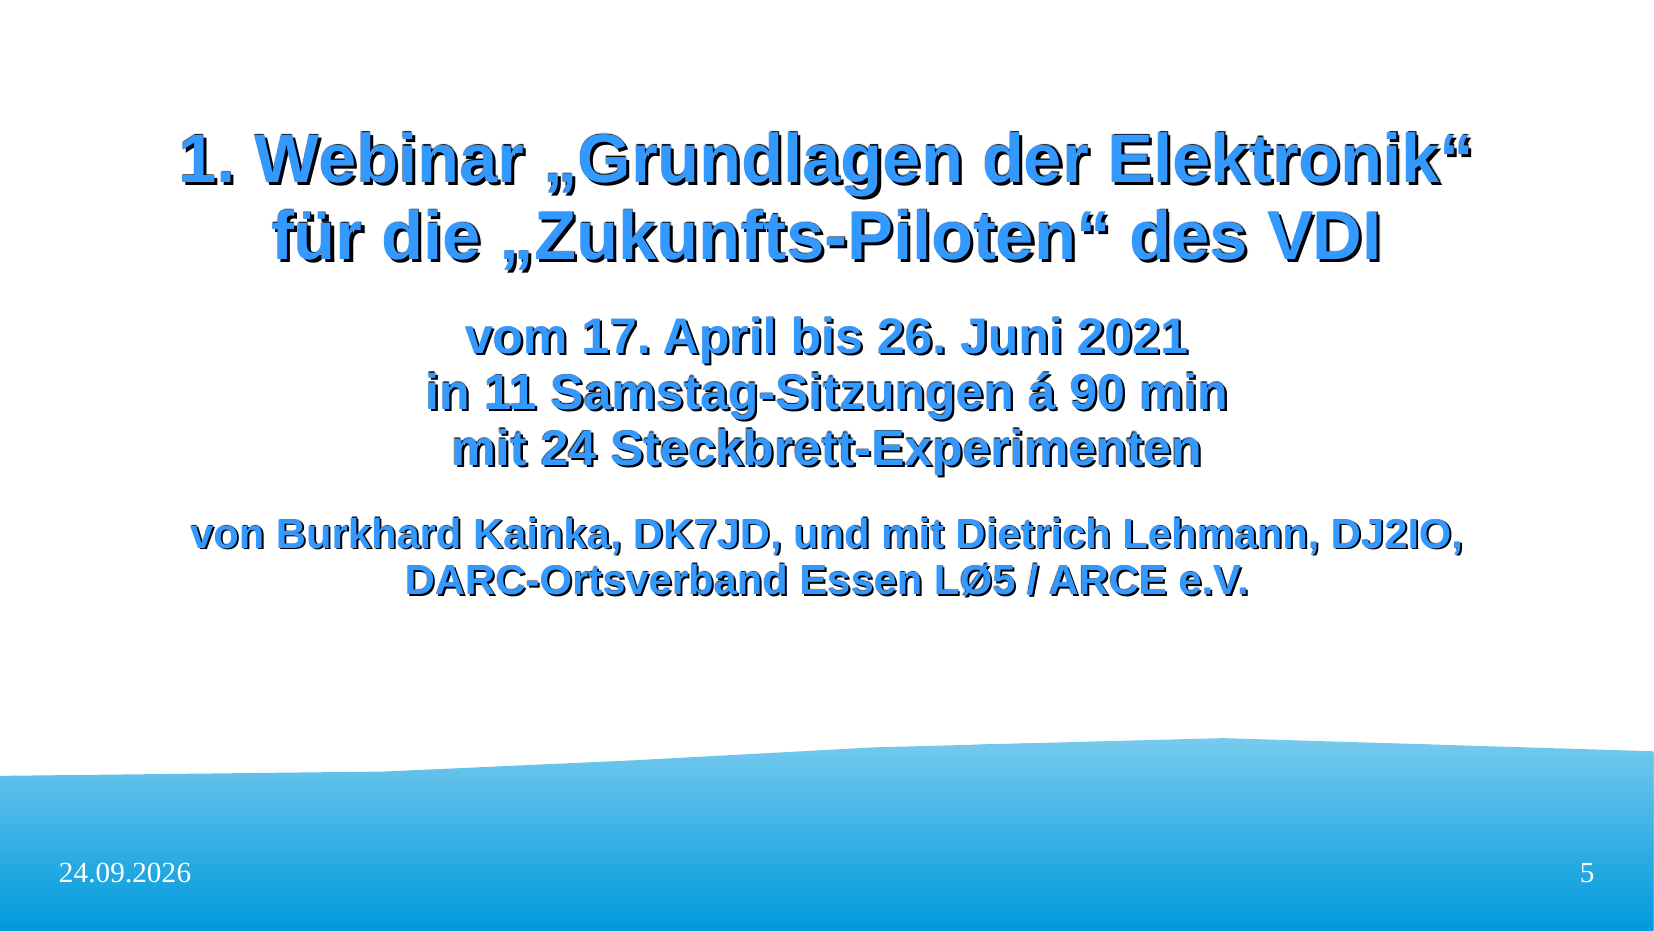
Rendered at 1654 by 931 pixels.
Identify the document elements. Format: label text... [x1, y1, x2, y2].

title 1. Webinar „Grundlagen der Elektronik“ für die „Zukunfts-Piloten“ des VDI vom 17. April bis 26. Juni 2021 in 11 Samstag-Sitzungen á 90 min mit 24 Steckbrett-Experimenten von Burkhard Kainka, DK7JD, und mit Dietrich Lehmann, DJ2IO, DARC-Ortsverband Essen LØ5 / ARCE e.V. [0, 88, 1654, 712]
